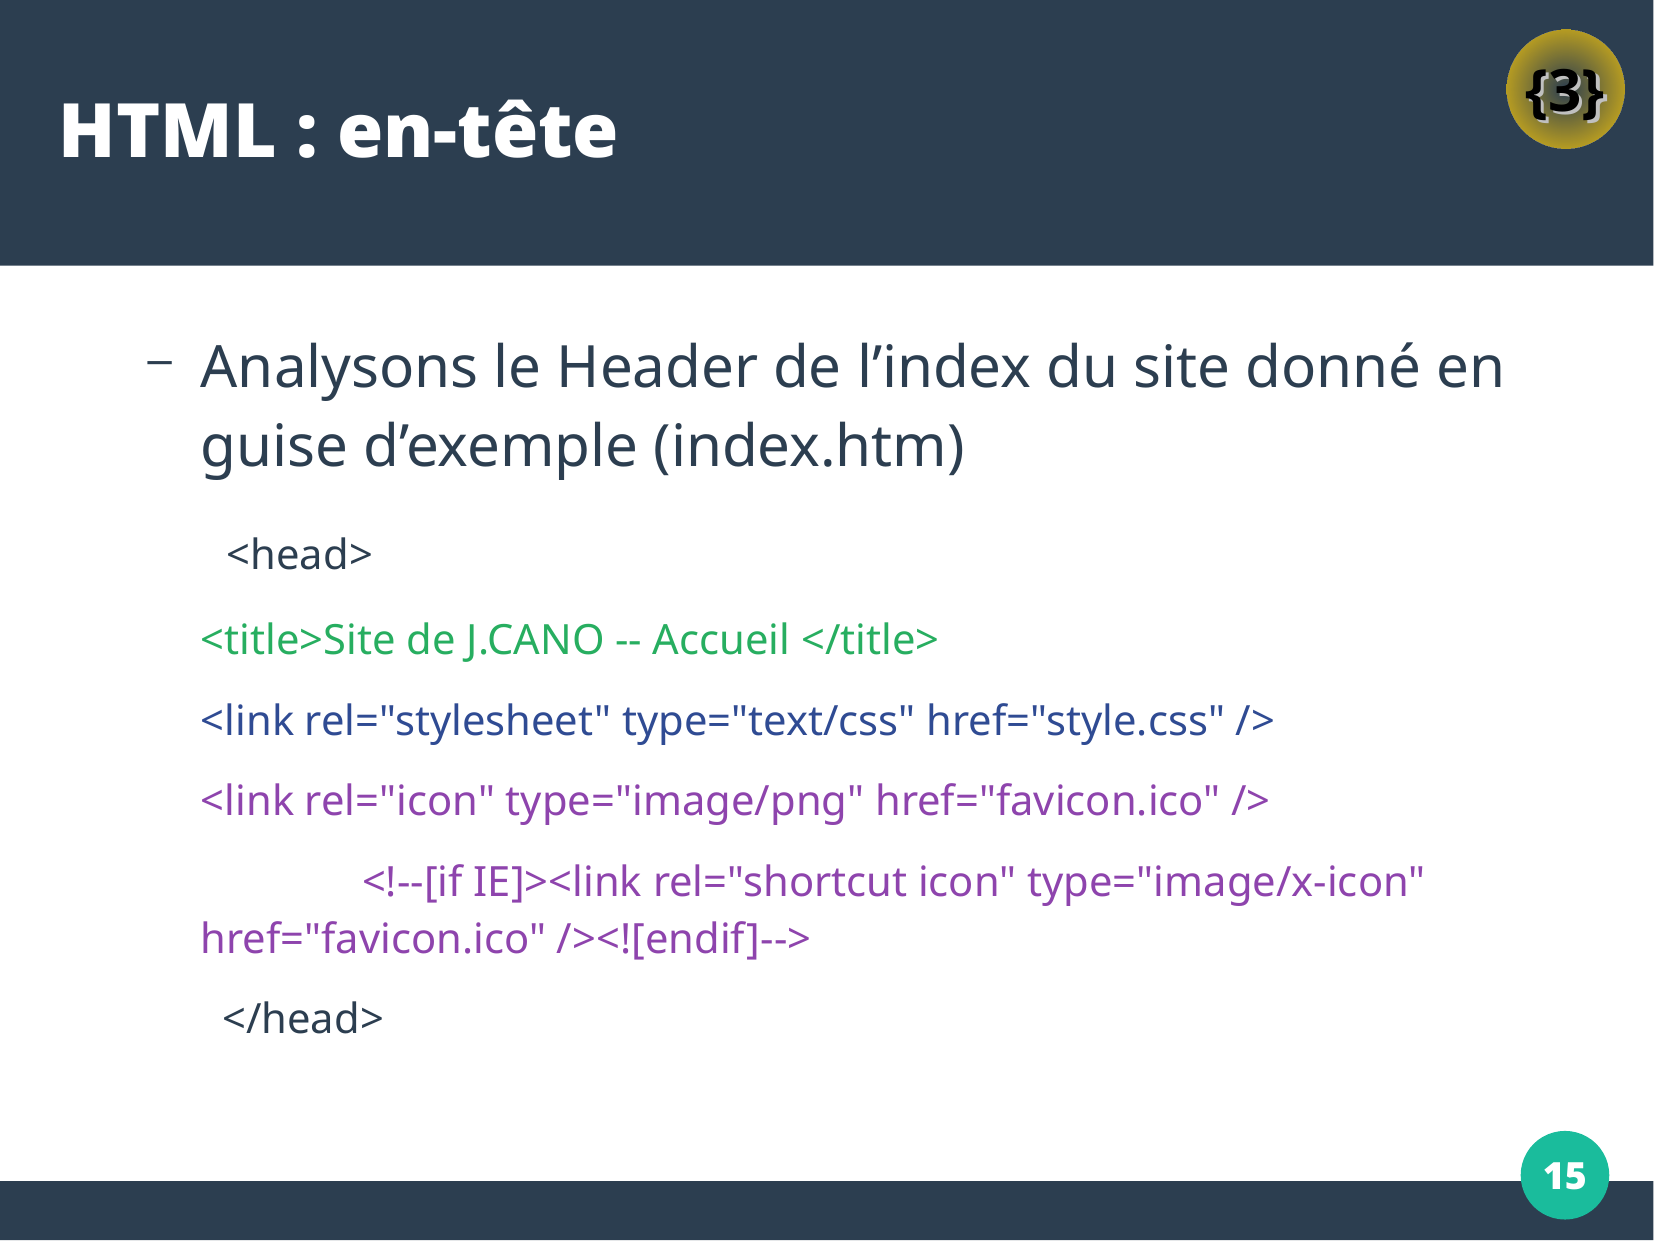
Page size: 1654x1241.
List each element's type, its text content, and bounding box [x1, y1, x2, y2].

list Analysons le Header de l’index du site donné en guise d’exemple (index.htm) <head> <title>Site de J.CANO -- Accueil </title> <link rel="stylesheet" type="text/css" href="style.css" /> <link rel="icon" type="image/png" href="favicon.ico" /> <!--[if IE]><link rel="shortcut icon" type="image/x-icon" href="favicon.ico" /><![endif]--> </head> [59, 324, 1595, 1152]
text_box {3} [1506, 29, 1625, 149]
title HTML : en-tête [59, 49, 1595, 207]
